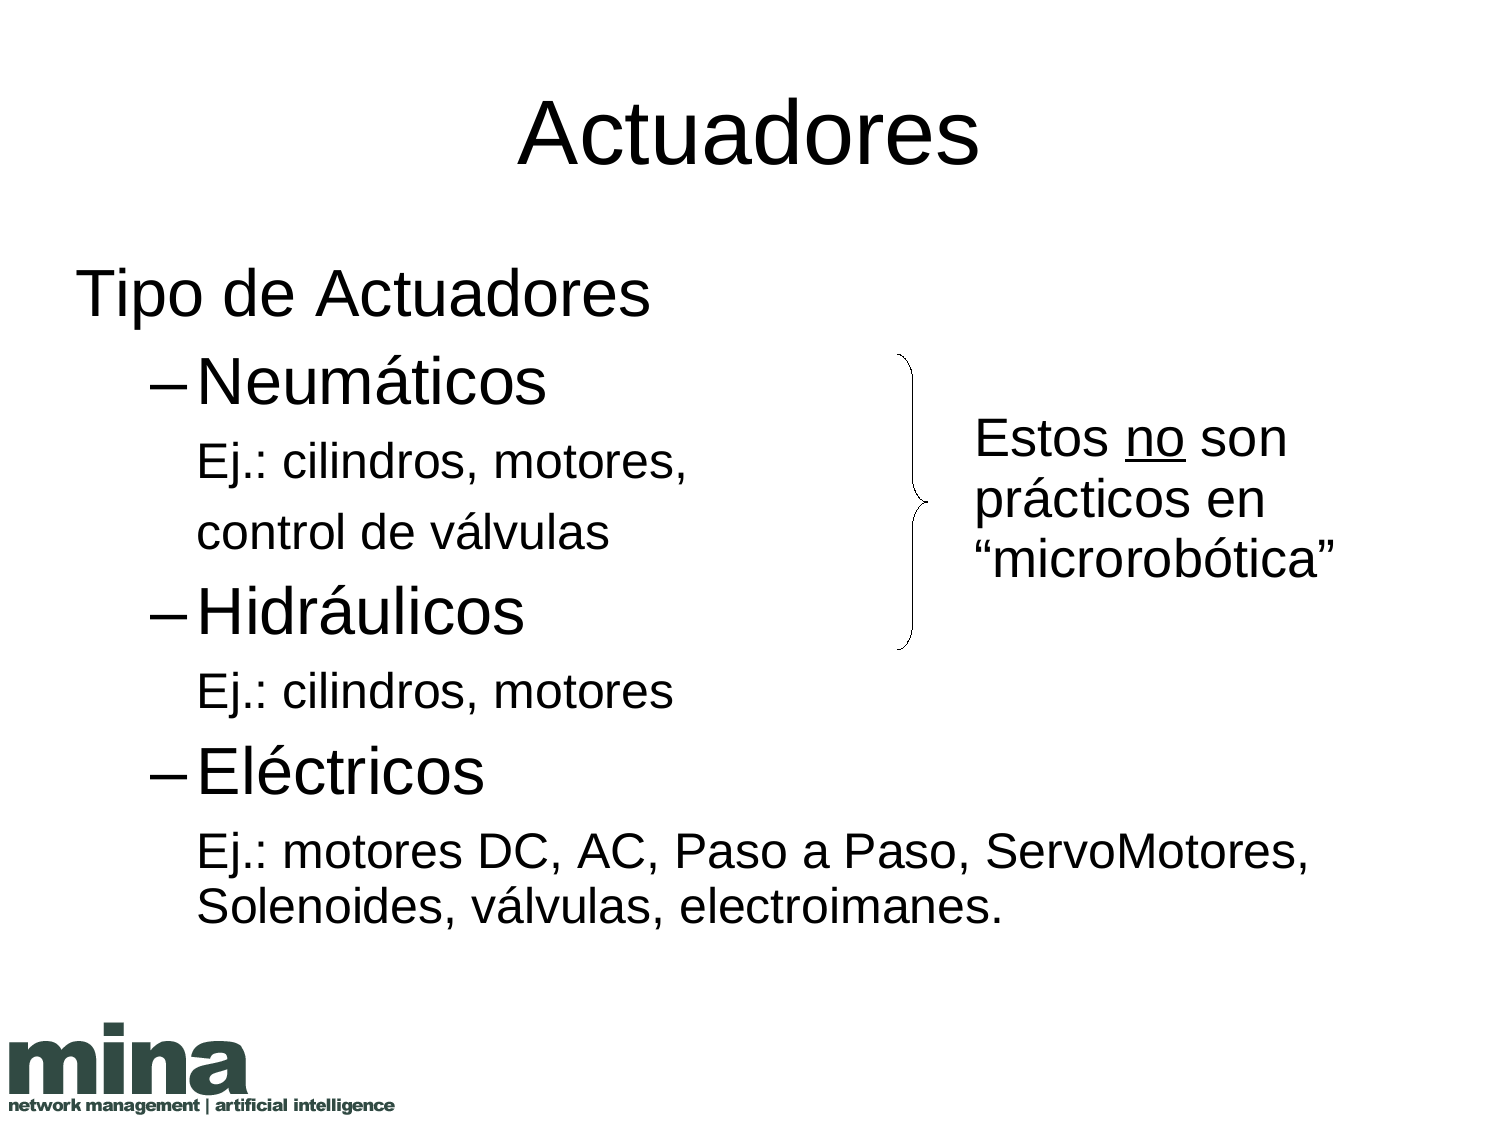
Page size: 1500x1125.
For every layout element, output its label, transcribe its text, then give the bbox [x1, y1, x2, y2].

picture [0, 1016, 75, 1119]
title Actuadores [75, 39, 1426, 227]
text_box Estos no son prácticos en “microrobótica” [974, 407, 1388, 590]
list Tipo de Actuadores Neumáticos Ej.: cilindros, motores, control de válvulas Hidráulicos Ej.: cilindros, motores Eléctricos Ej.: motores DC, AC, Paso a Paso, ServoMotores, Solenoides, válvulas, electroimanes. [75, 262, 1426, 1119]
